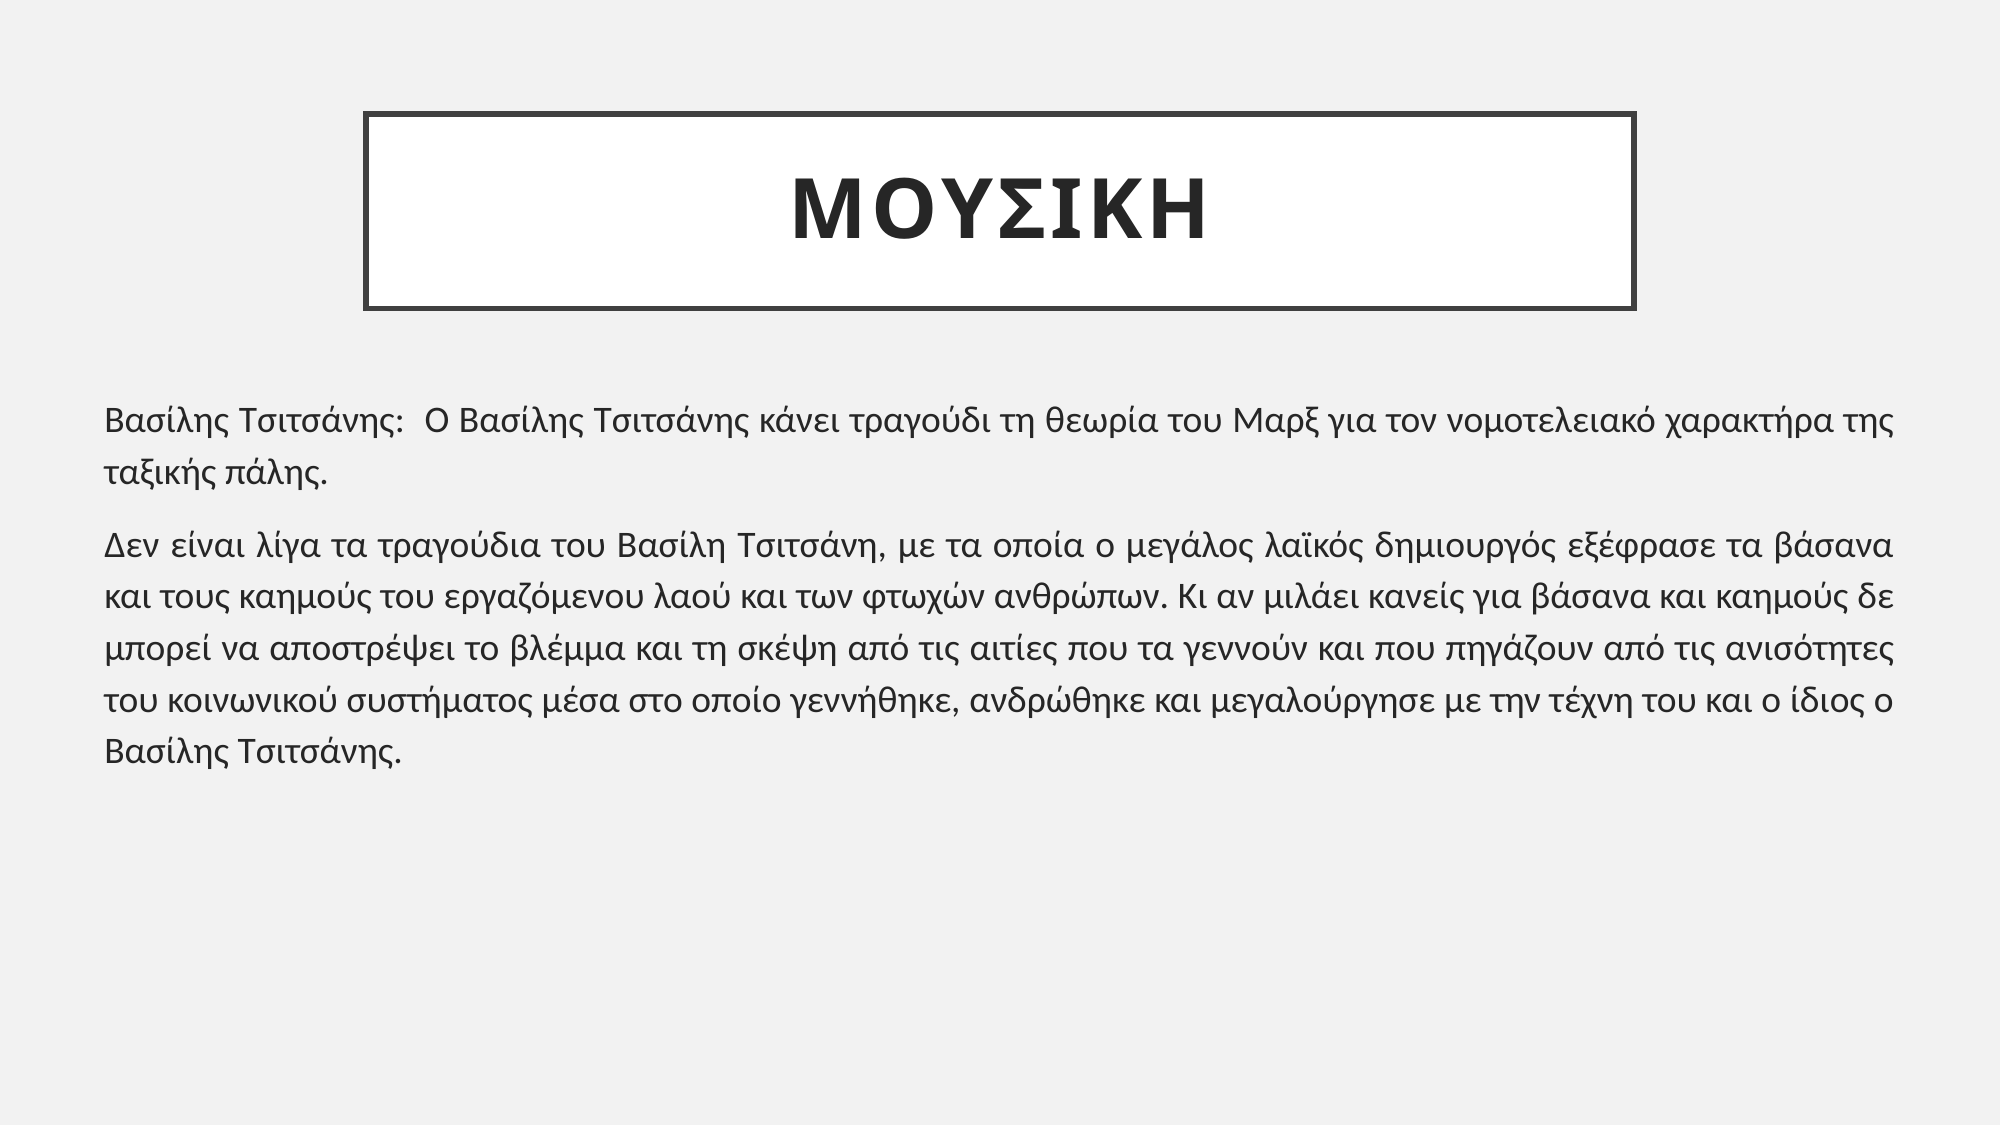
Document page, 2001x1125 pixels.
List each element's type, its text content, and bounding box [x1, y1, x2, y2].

list Βασίλης Τσιτσάνης: Ο Βασίλης Τσιτσάνης κάνει τραγούδι τη θεωρία του Μαρξ για τον νομοτελειακό χαρακτήρα της ταξικής πάλης. Δεν είναι λίγα τα τραγούδια του Βασίλη Τσιτσάνη, με τα οποία ο μεγάλος λαϊκός δημιουργός εξέφρασε τα βάσανα και τους καημούς του εργαζόμενου λαού και των φτωχών ανθρώπων. Κι αν μιλάει κανείς για βάσανα και καημούς δε μπορεί να αποστρέψει το βλέμμα και τη σκέψη από τις αιτίες που τα γεννούν και που πηγάζουν από τις ανισότητες του κοινωνικού συστήματος μέσα στο οποίο γεννήθηκε, ανδρώθηκε και μεγαλούργησε με την τέχνη του και ο ίδιος ο Βασίλης Τσιτσάνης. [89, 381, 1911, 1104]
title Μουσικη [366, 113, 1634, 309]
